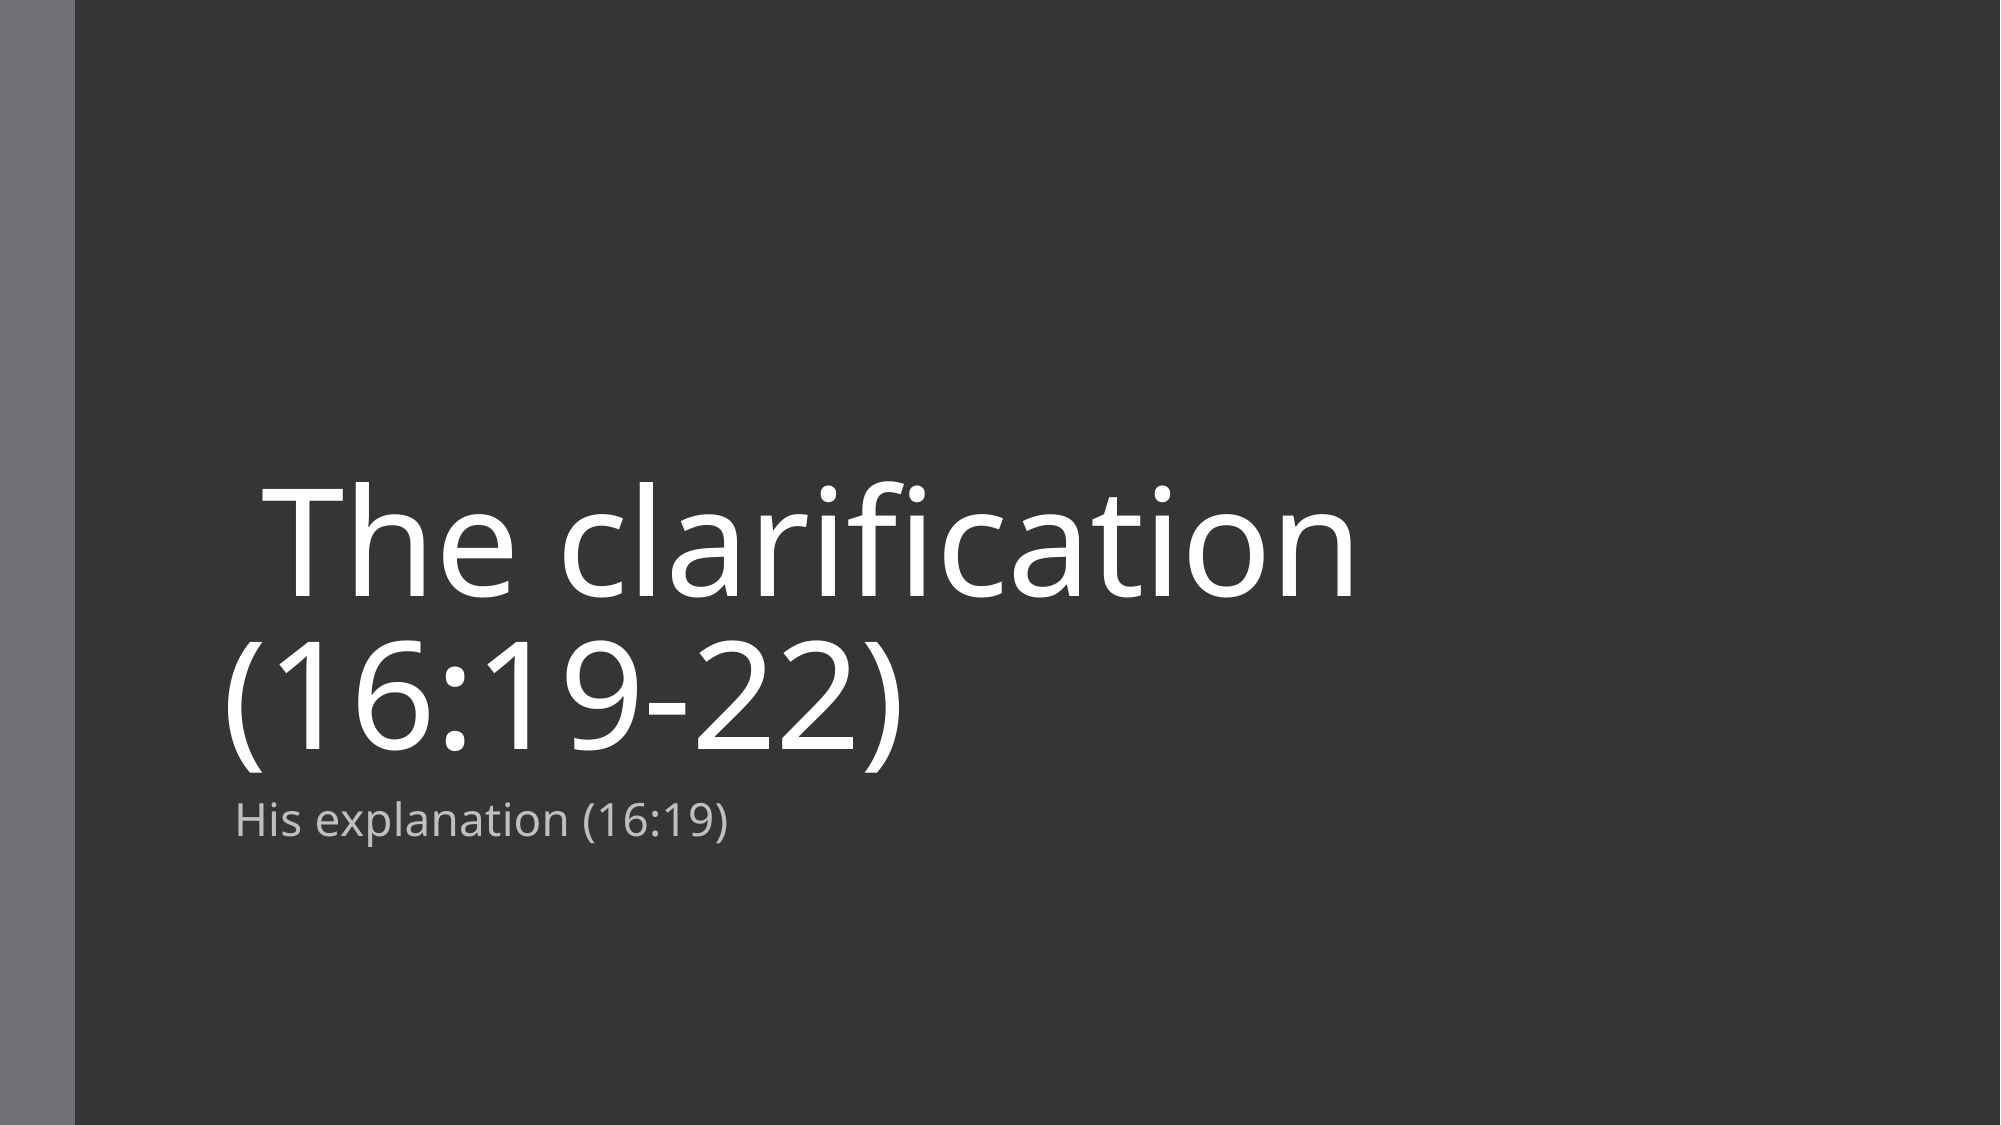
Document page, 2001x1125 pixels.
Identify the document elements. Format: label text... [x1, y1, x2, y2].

title The clarification (16:19-22) [206, 124, 1752, 787]
subtitle His explanation (16:19) [206, 787, 1752, 1066]
